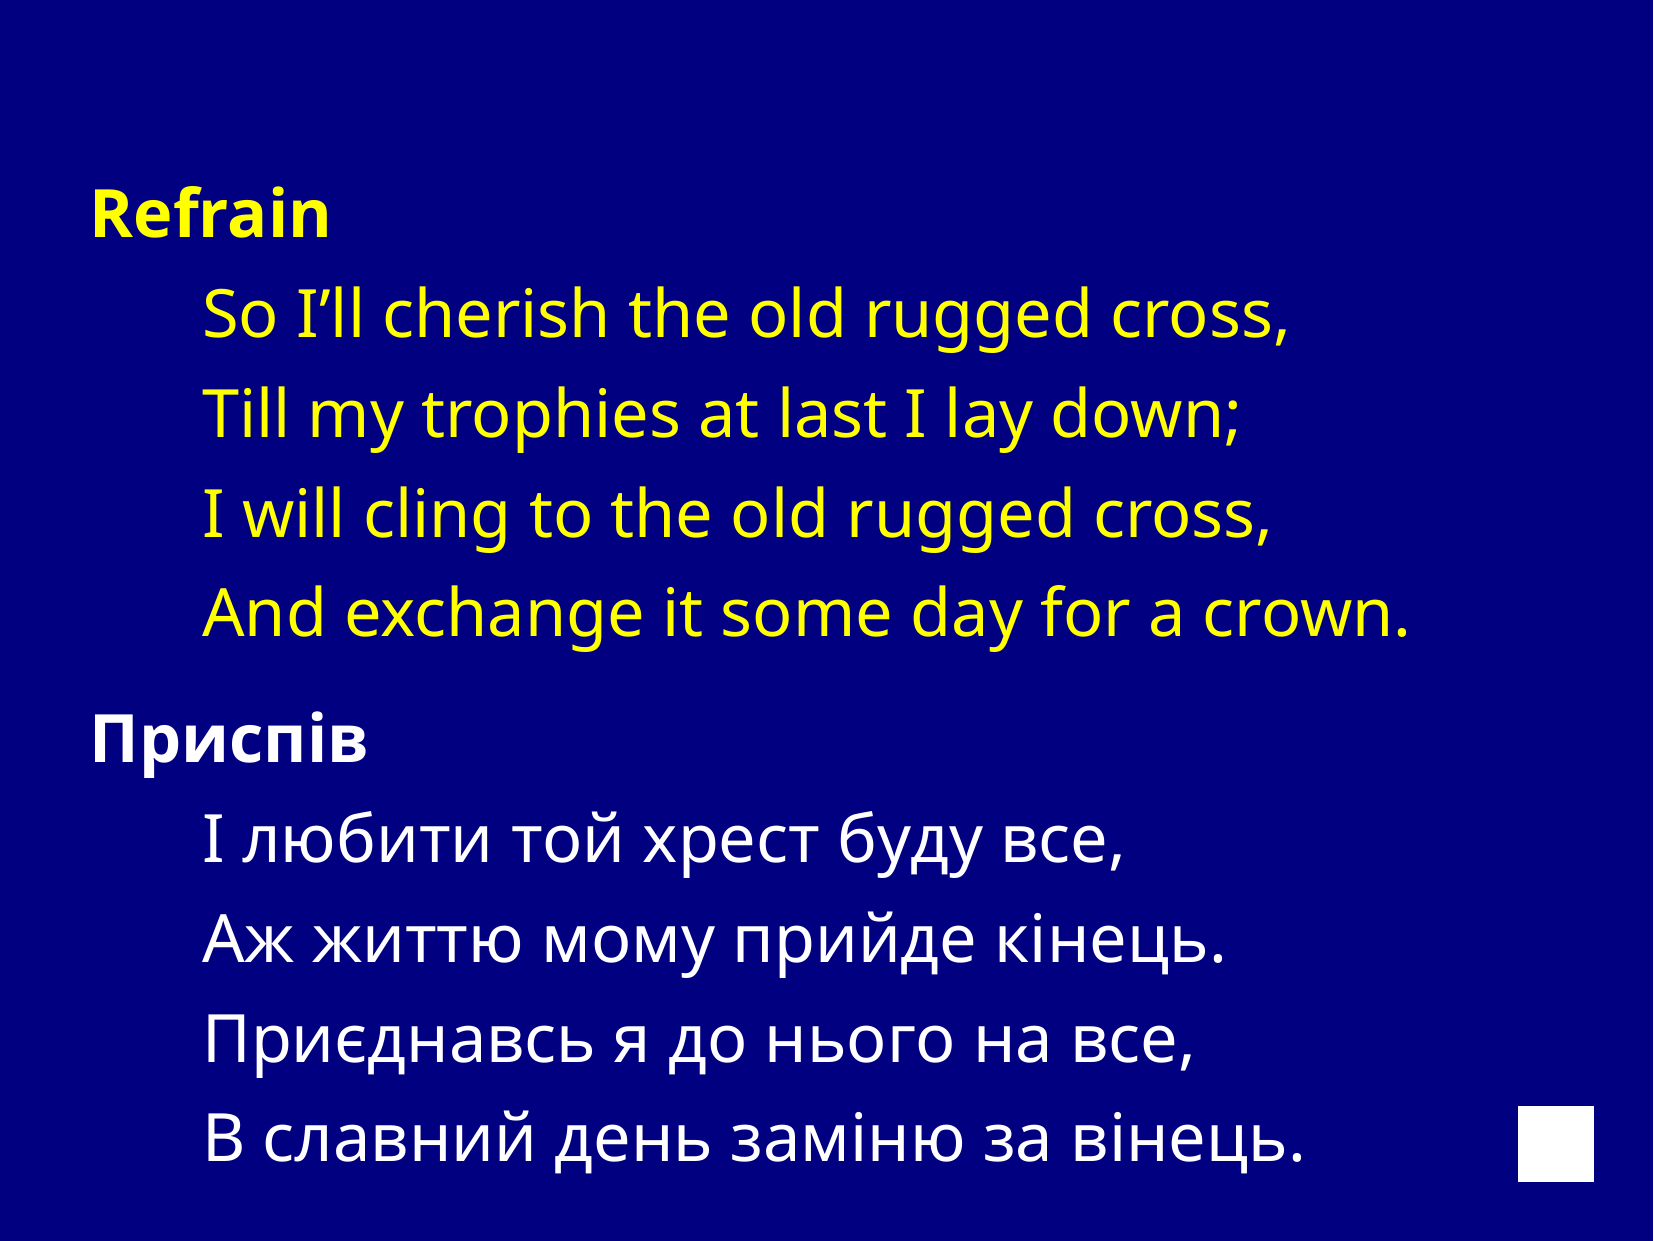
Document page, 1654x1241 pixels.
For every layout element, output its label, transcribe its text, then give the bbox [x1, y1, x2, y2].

text_box [1518, 1106, 1594, 1182]
text_box Refrain So I’ll cherish the old rugged cross, Till my trophies at last I lay down; I will cling to the old rugged cross, And exchange it some day for a crown. [75, 150, 1576, 638]
text_box Приспів І любити той хрест буду все, Аж життю мому прийде кінець. Приєднавсь я до нього на все, В славний день заміню за вінець. [75, 675, 1576, 1163]
